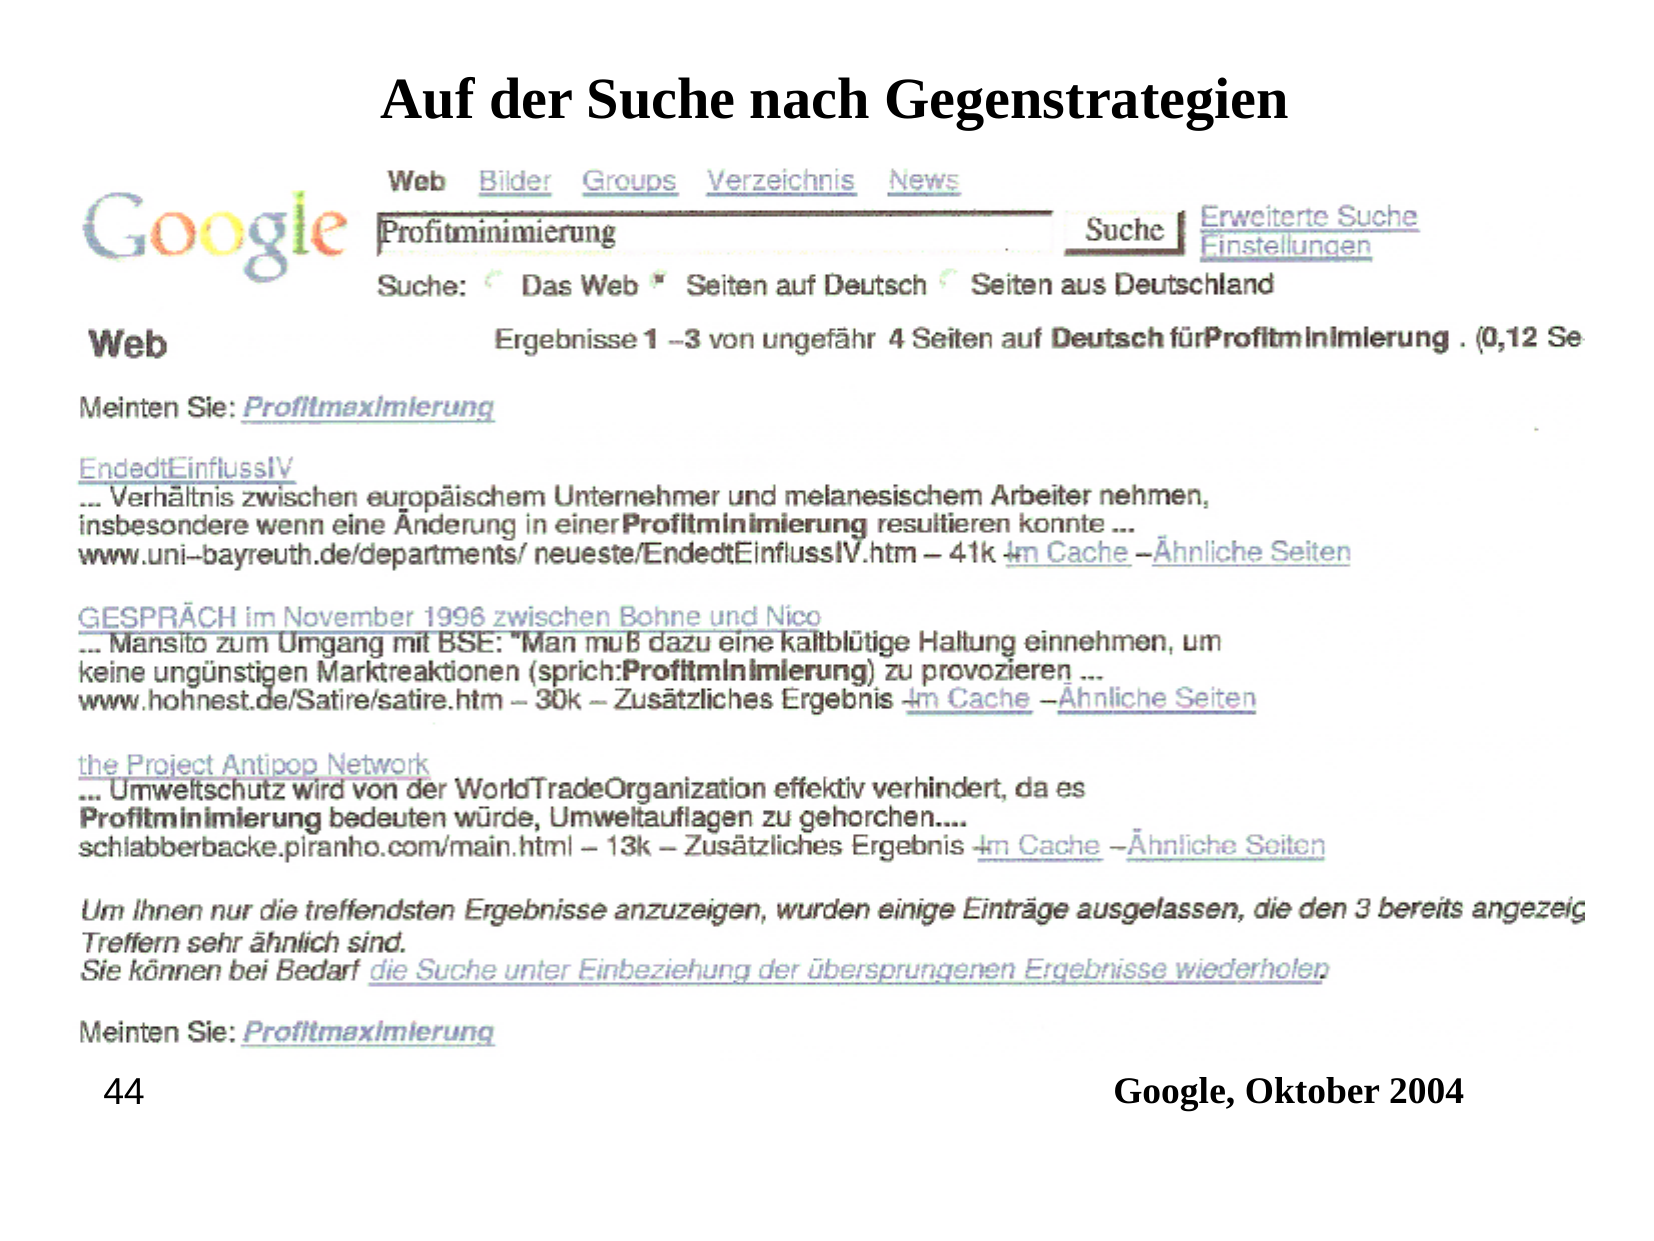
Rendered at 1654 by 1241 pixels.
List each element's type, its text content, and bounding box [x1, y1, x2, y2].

text_box Google, Oktober 2004 [1098, 1062, 1483, 1120]
picture [69, 167, 1585, 1063]
text_box Auf der Suche nach Gegenstrategien [366, 59, 1329, 139]
text_box <Nummer> [88, 1062, 306, 1120]
